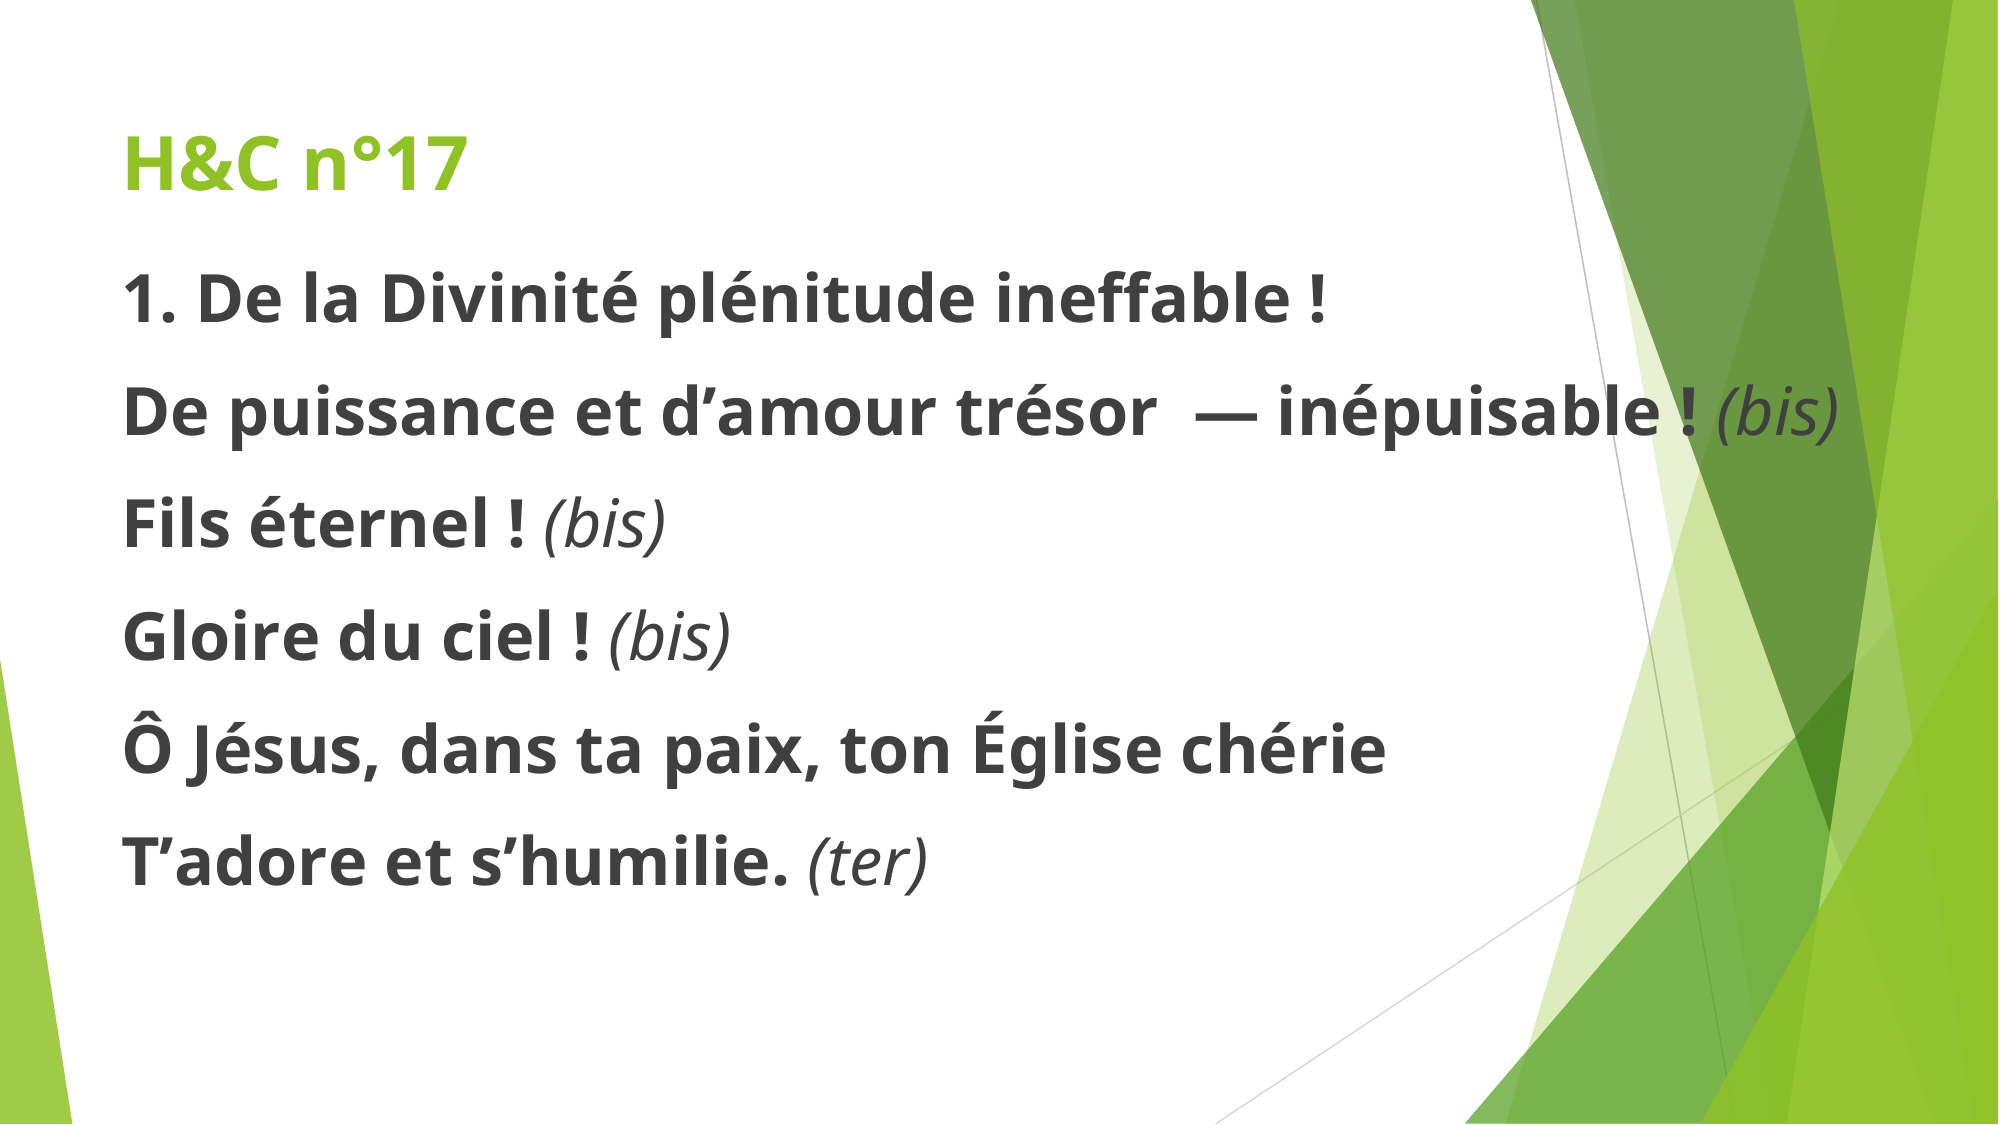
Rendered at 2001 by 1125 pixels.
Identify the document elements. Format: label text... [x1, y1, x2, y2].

text_box 1. De la Divinité plénitude ineffable ! De puissance et d’amour trésor — inépuisable ! (bis) Fils éternel ! (bis) Gloire du ciel ! (bis) Ô Jésus, dans ta paix, ton Église chérie T’adore et s’humilie. (ter) [106, 236, 1973, 1075]
text_box H&C n°17 [106, 107, 508, 213]
